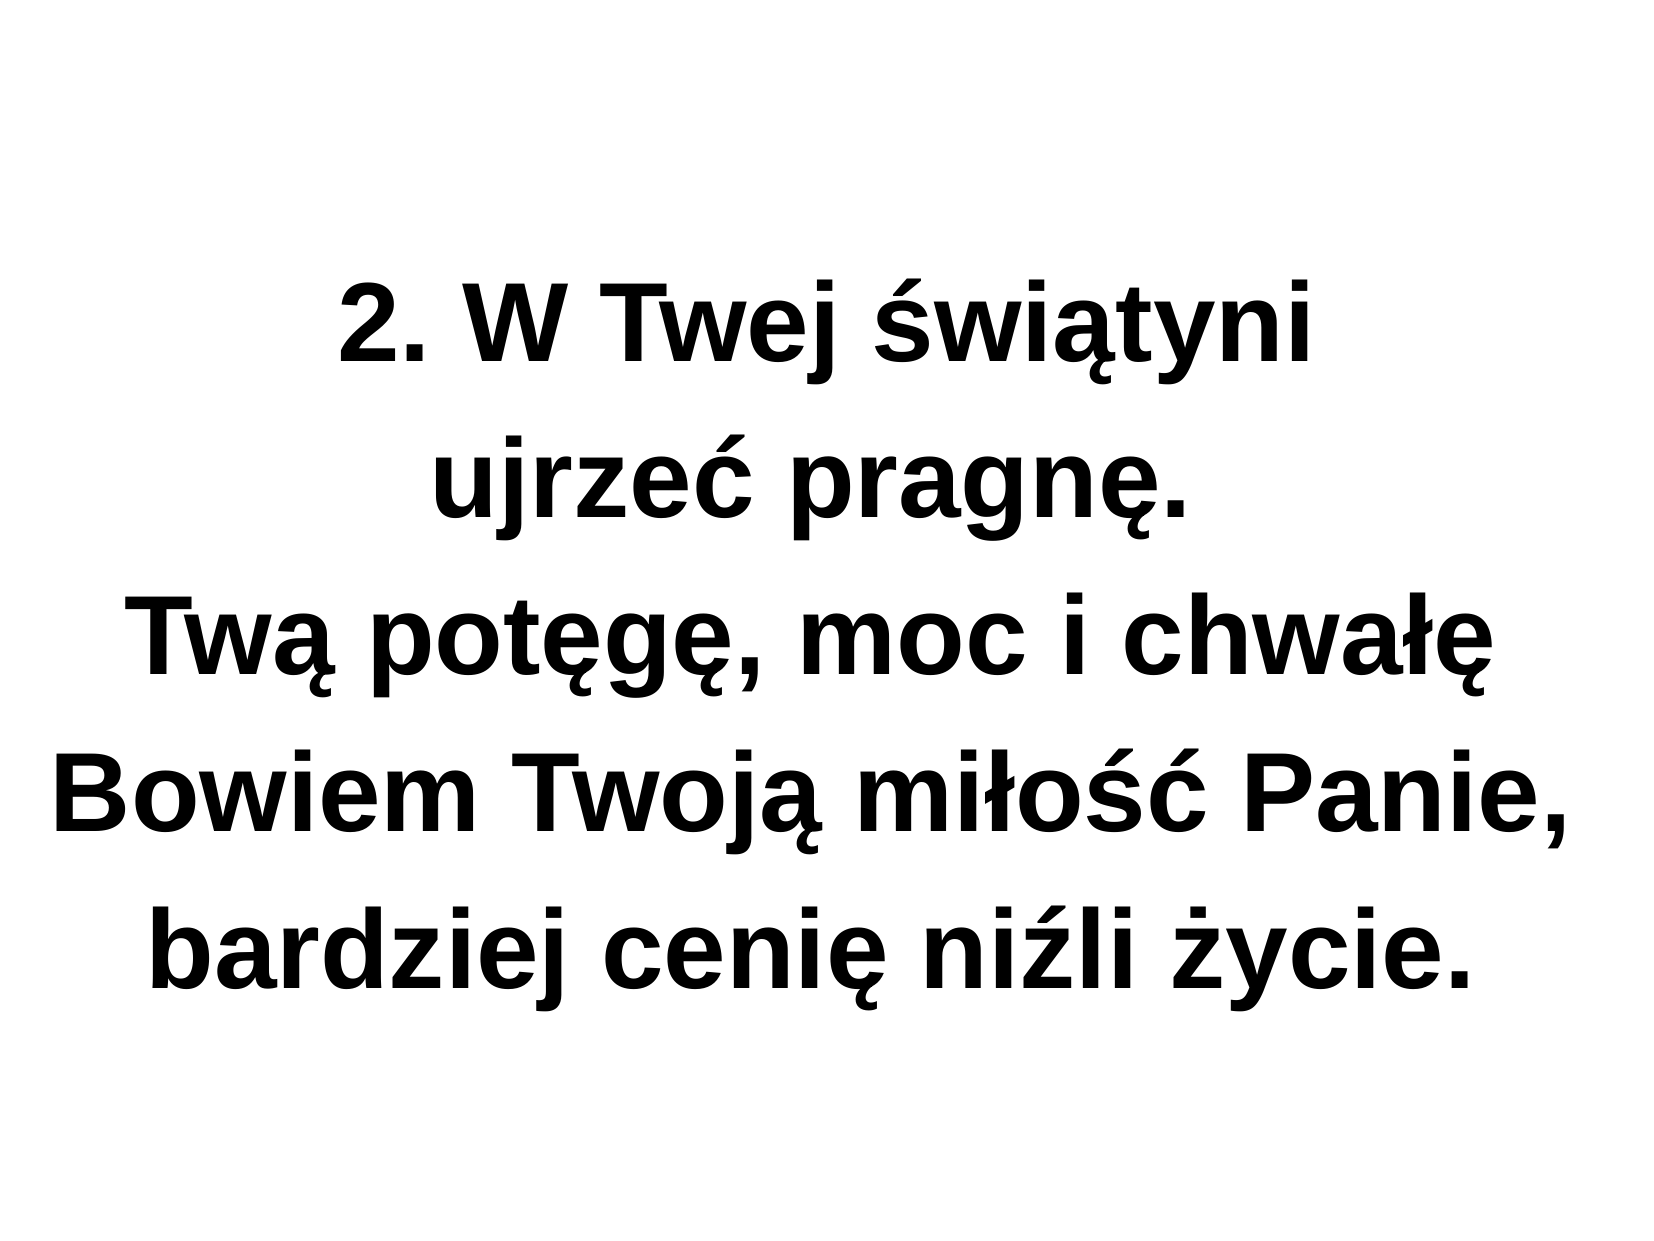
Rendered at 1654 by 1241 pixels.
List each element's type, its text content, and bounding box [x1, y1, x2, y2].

subtitle 2. W Twej świątyni ujrzeć pragnę. Twą potęgę, moc i chwałę Bowiem Twoją miłość Panie, bardziej cenię niźli życie. [0, 0, 1654, 1241]
